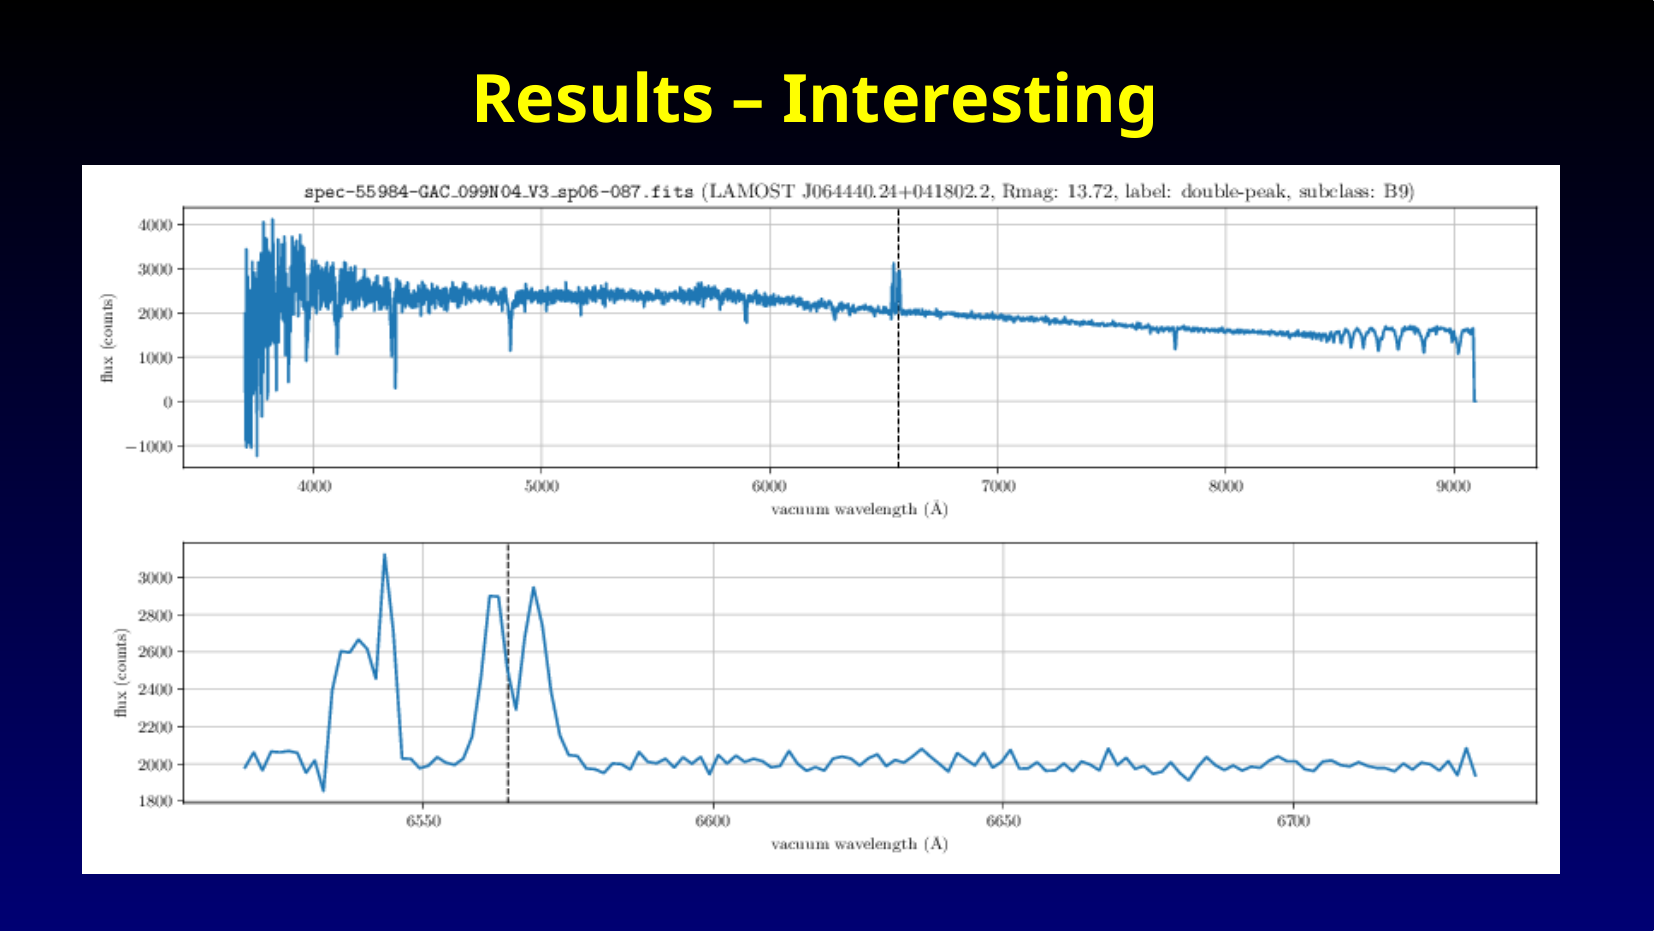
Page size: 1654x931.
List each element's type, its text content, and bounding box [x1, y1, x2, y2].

picture [82, 165, 1560, 875]
list [59, 206, 1561, 931]
title Results – Interesting [117, 15, 1565, 178]
